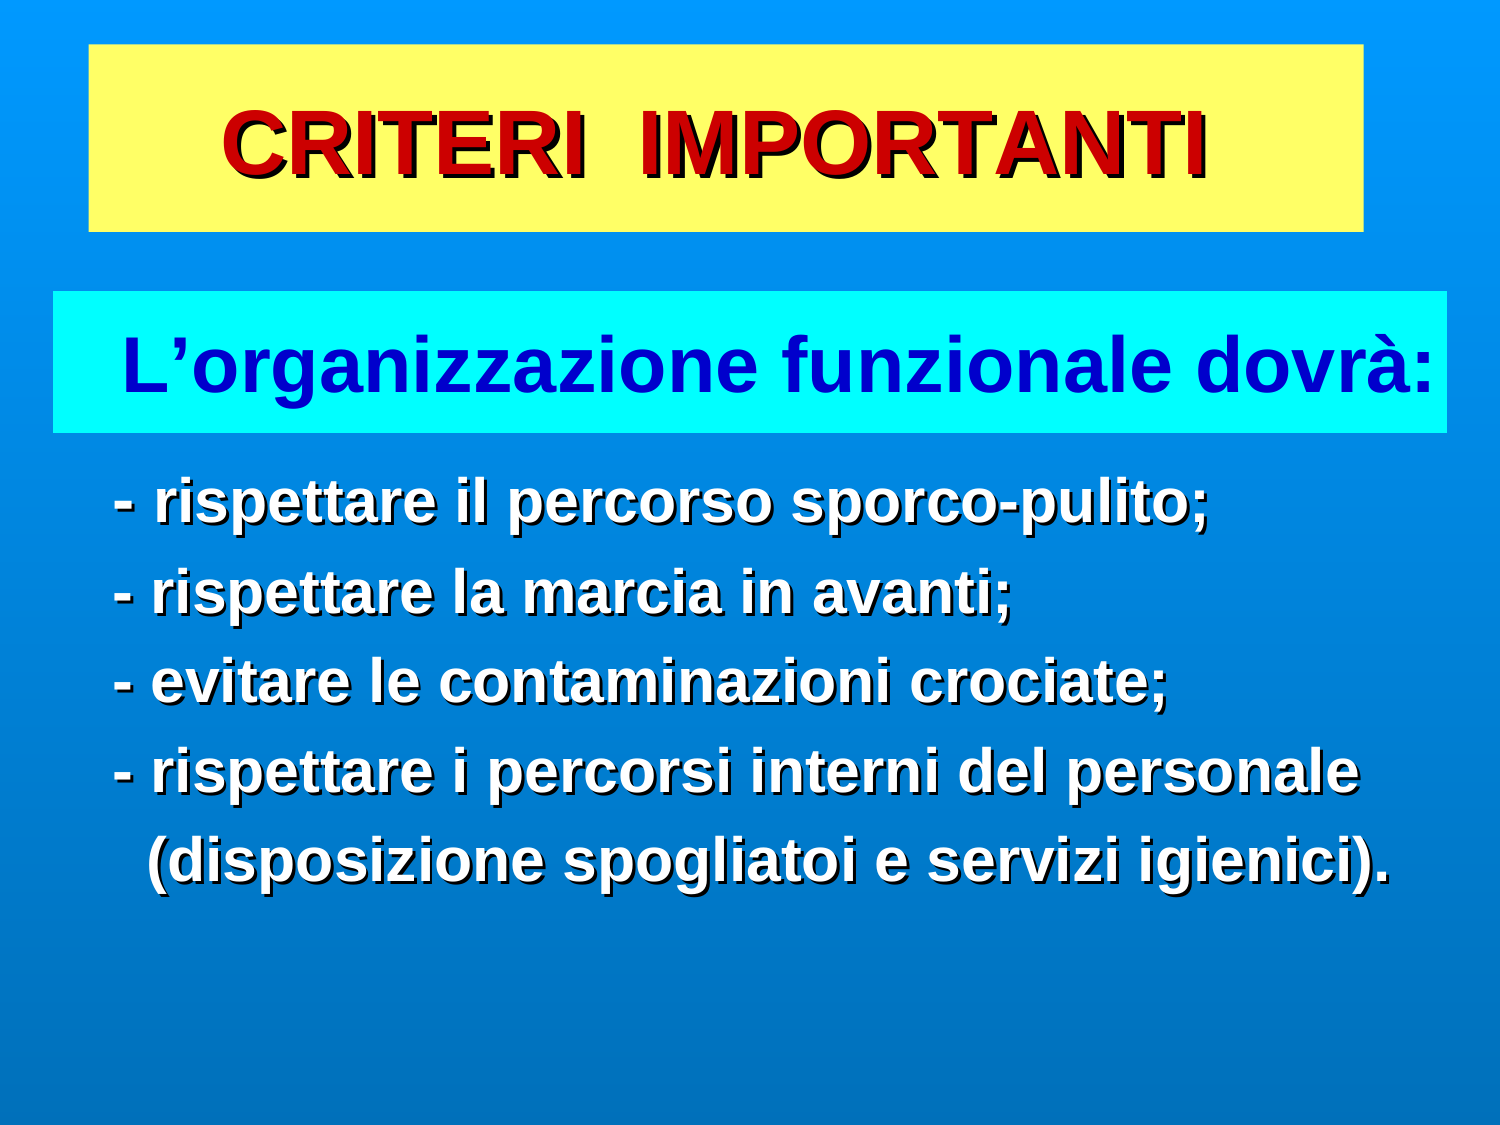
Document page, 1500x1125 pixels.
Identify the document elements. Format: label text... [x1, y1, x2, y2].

title CRITERI IMPORTANTI [88, 44, 1364, 232]
text_box [53, 291, 1447, 305]
list L’organizzazione funzionale dovrà: - rispettare il percorso sporco-pulito; - rispettare la marcia in avanti; - evitare le contaminazioni crociate; - rispettare i percorsi interni del personale (disposizione spogliatoi e servizi igienici). [41, 305, 1463, 977]
